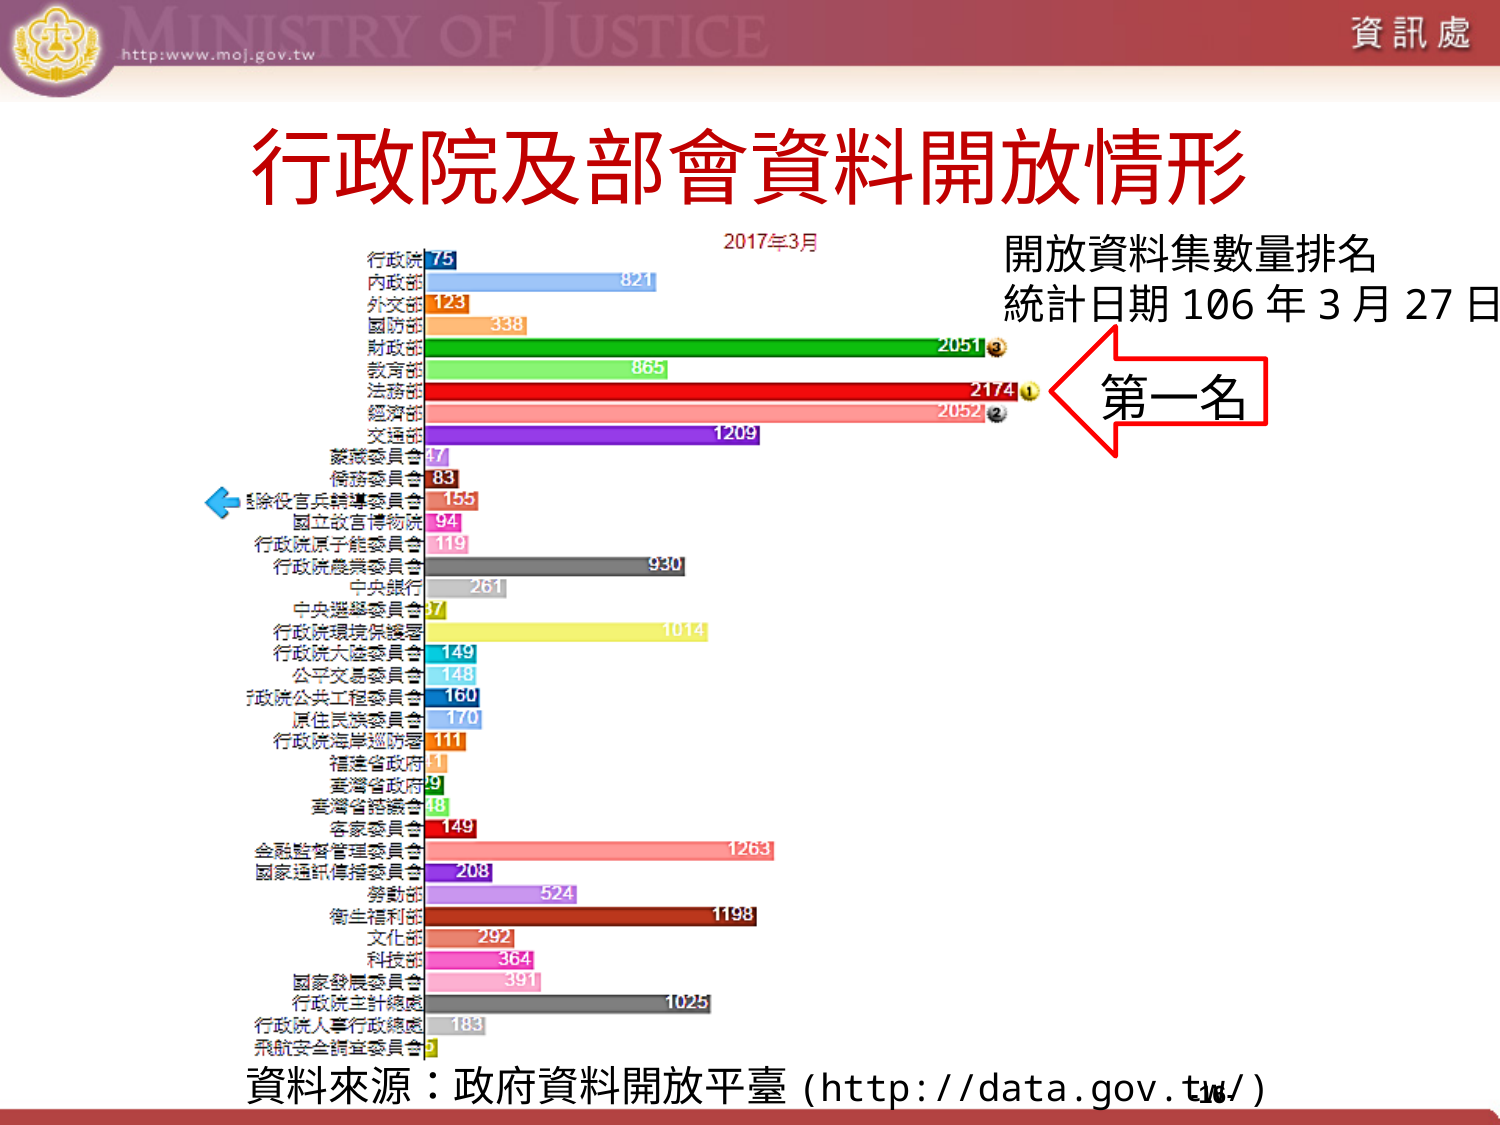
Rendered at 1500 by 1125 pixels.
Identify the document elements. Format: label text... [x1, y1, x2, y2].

text_box 第一名 [1050, 326, 1266, 457]
text_box 開放資料集數量排名 統計日期106年3月27日 [988, 219, 1440, 337]
text_box -16- [1206, 1070, 1488, 1109]
picture [194, 240, 1051, 1071]
title 行政院及部會資料開放情形 [112, 90, 1388, 240]
text_box 資料來源：政府資料開放平臺(http://data.gov.tw/) [230, 1052, 1206, 1118]
